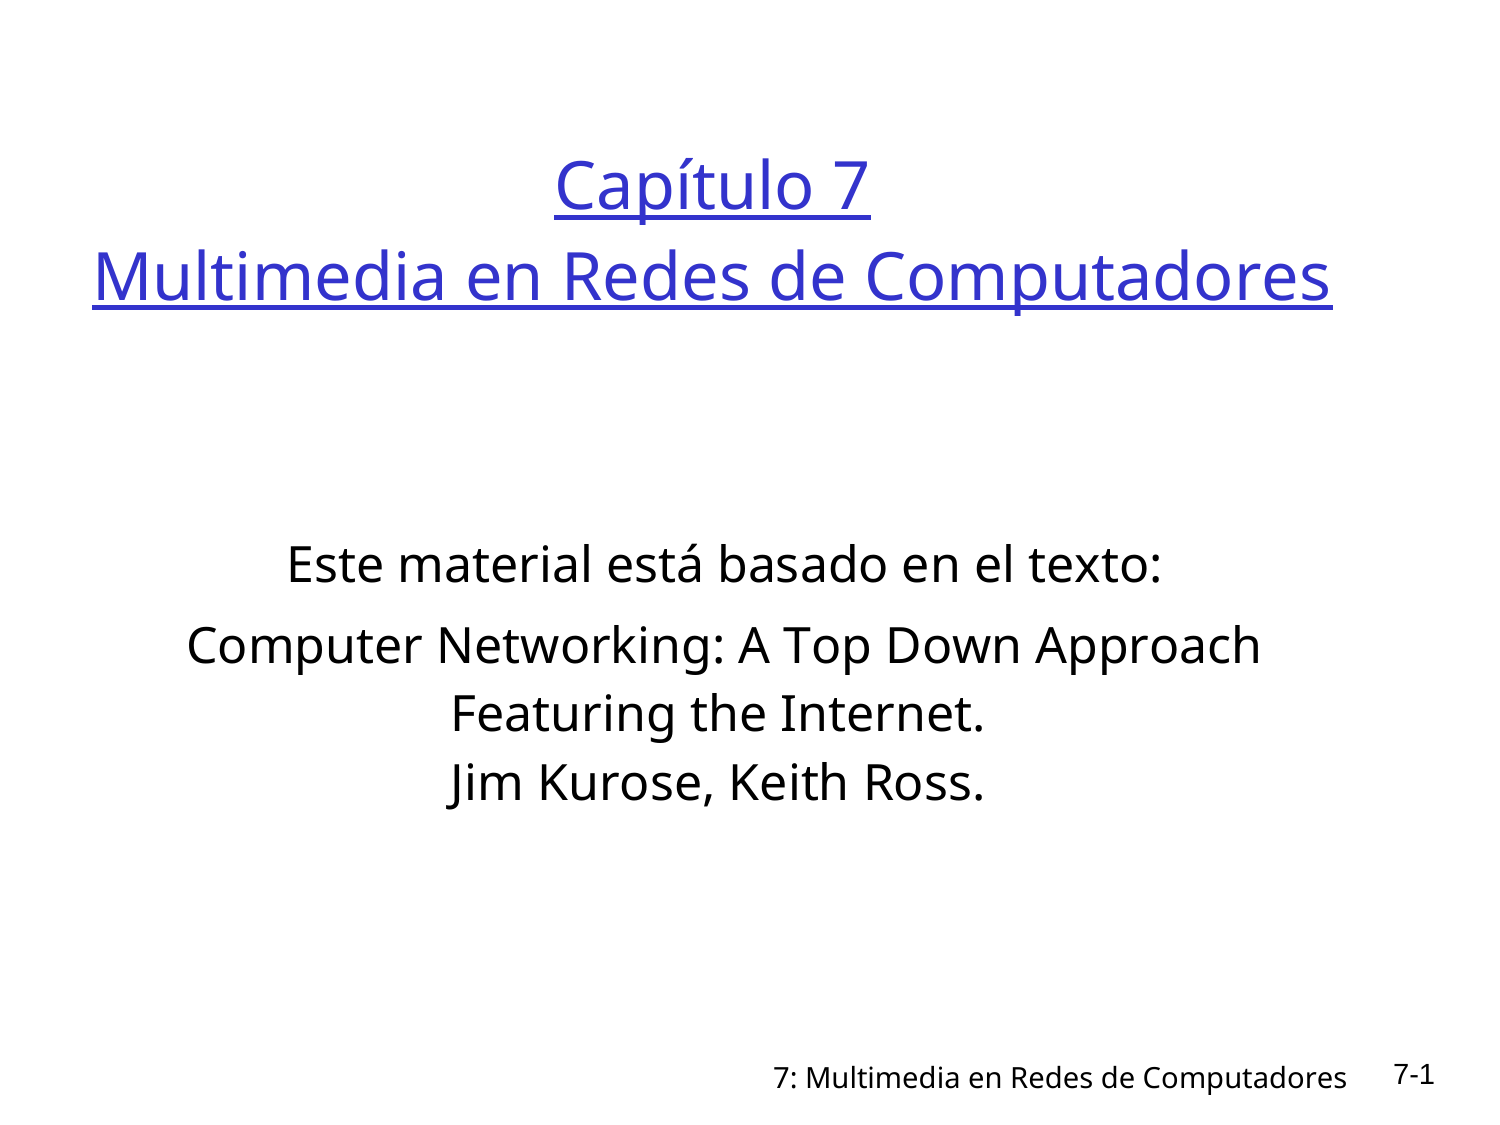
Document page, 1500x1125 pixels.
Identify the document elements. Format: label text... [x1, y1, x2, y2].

subtitle Este material está basado en el texto: Computer Networking: A Top Down Approach Featuring the Internet. Jim Kurose, Keith Ross. [87, 450, 1363, 963]
title Capítulo 7 Multimedia en Redes de Computadores [75, 112, 1351, 346]
